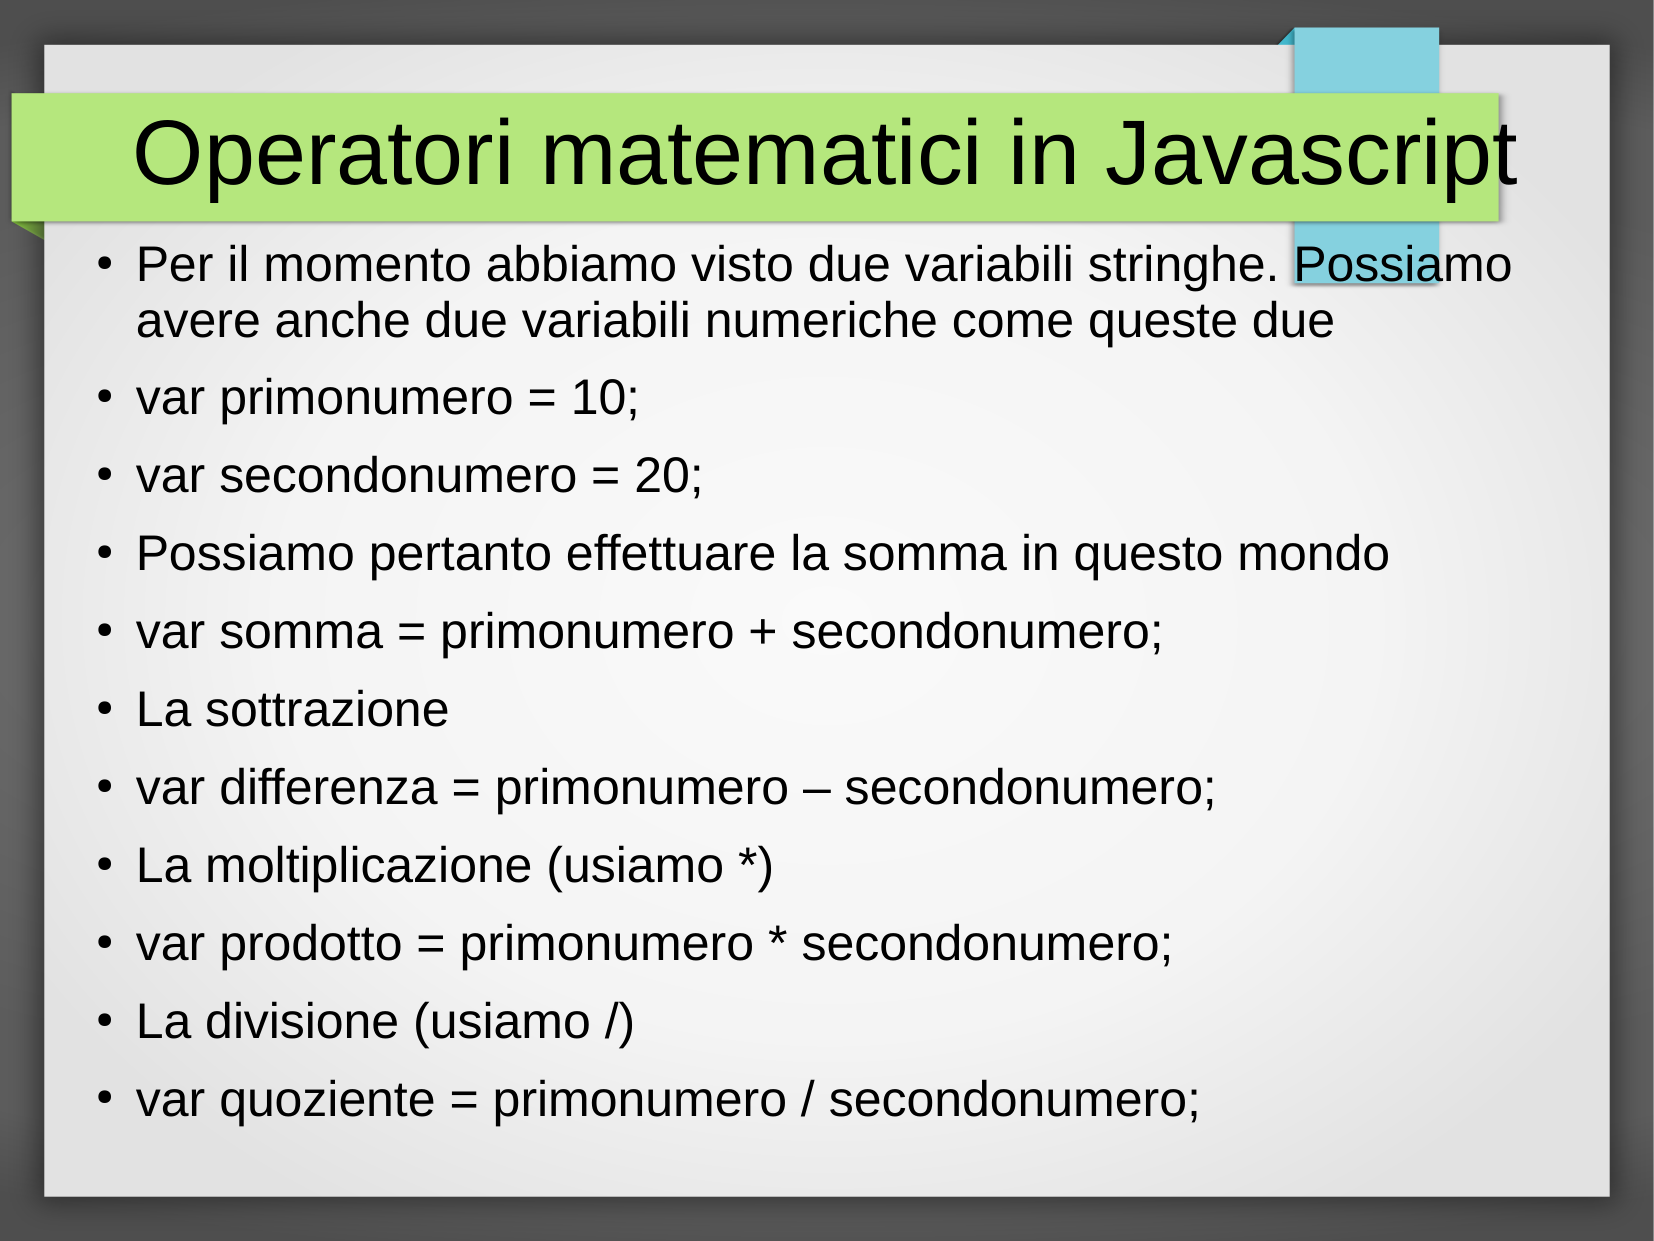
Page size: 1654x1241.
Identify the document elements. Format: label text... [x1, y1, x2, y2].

title Operatori matematici in Javascript [82, 49, 1571, 236]
list Per il momento abbiamo visto due variabili stringhe. Possiamo avere anche due variabili numeriche come queste due var primonumero = 10; var secondonumero = 20; Possiamo pertanto effettuare la somma in questo mondo var somma = primonumero + secondonumero; La sottrazione var differenza = primonumero – secondonumero; La moltiplicazione (usiamo *) var prodotto = primonumero * secondonumero; La divisione (usiamo /) var quoziente = primonumero / secondonumero; [82, 236, 1571, 1146]
picture [0, 0, 1654, 1241]
